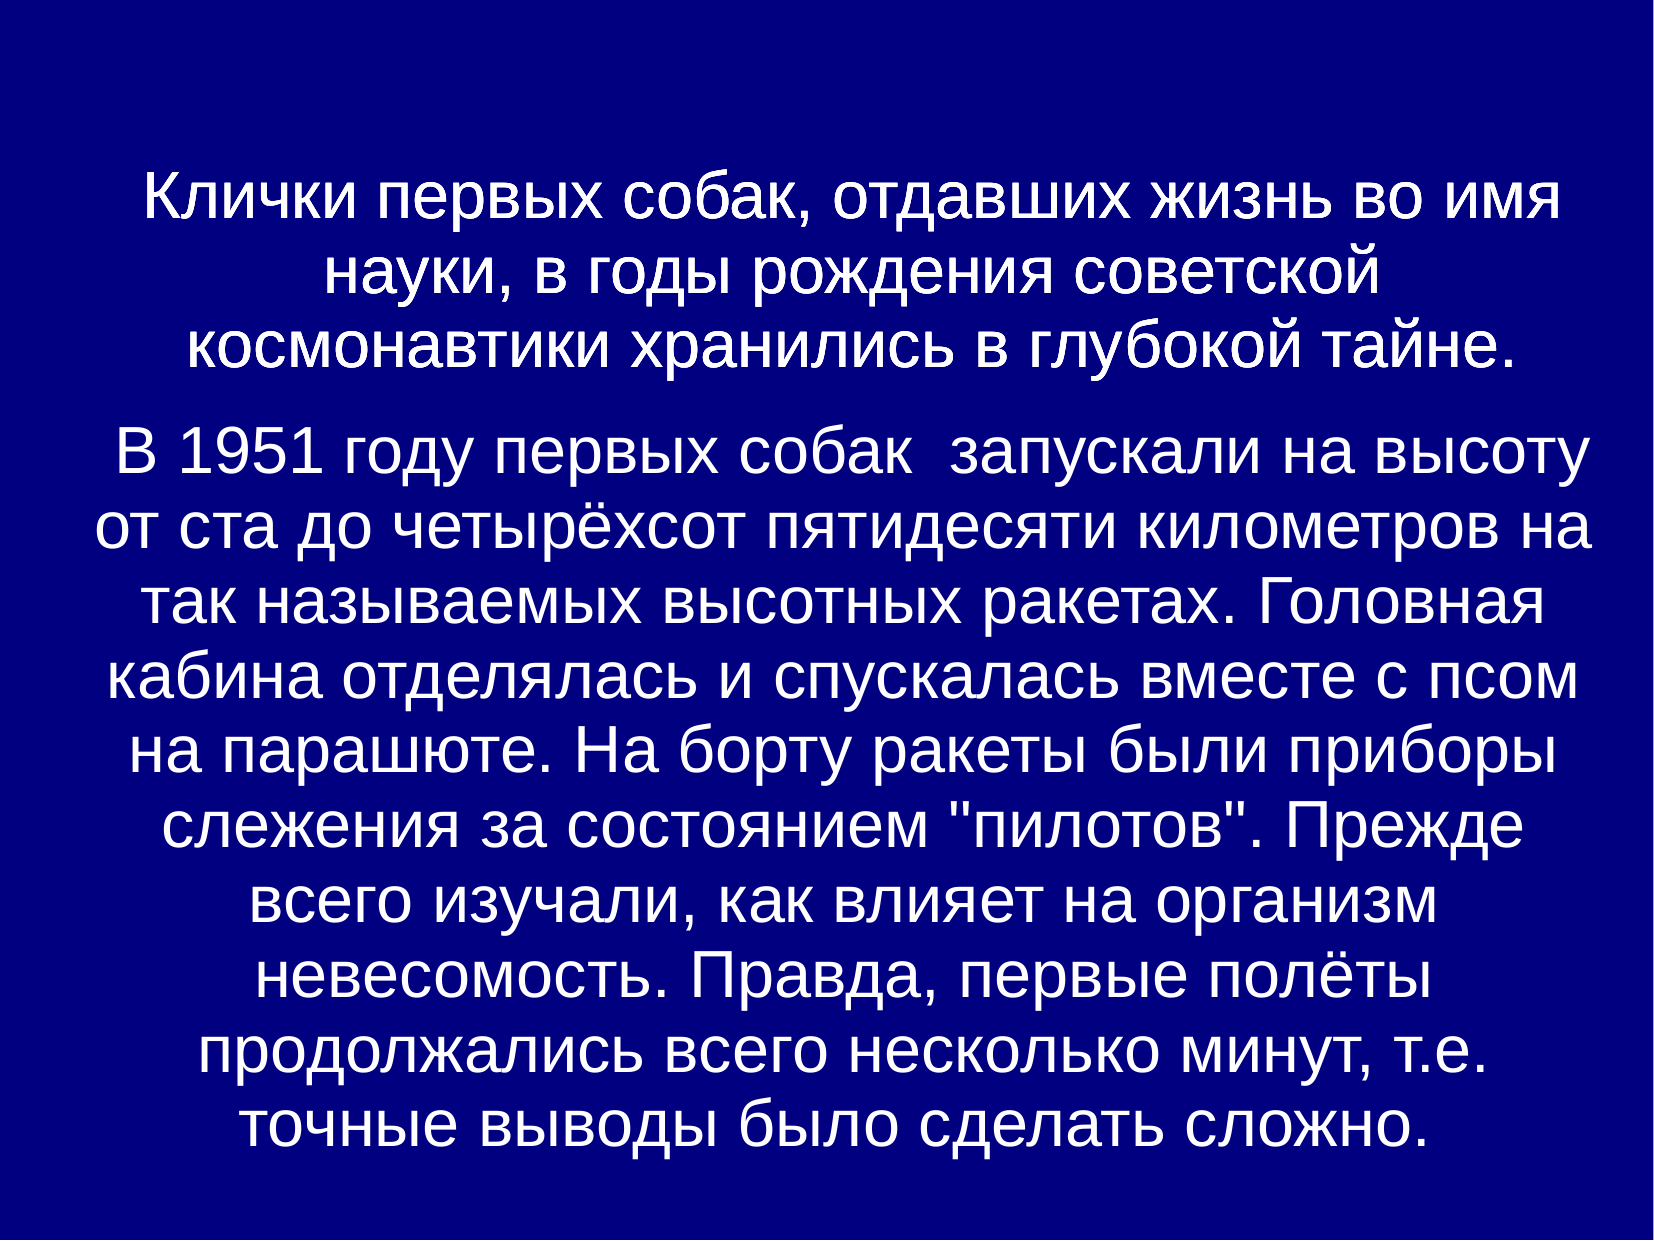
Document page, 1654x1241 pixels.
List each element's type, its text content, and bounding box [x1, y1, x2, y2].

text_box Клички первых собак, отдавших жизнь во имя науки, в годы рождения советской космонавтики хранились в глубокой тайне. [112, 0, 1595, 413]
text_box В 1951 году первых собак запускали на высоту от ста до четырёхсот пятидесяти километров на так называемых высотных ракетах. Головная кабина отделялась и спускалась вместе с псом на парашюте. На борту ракеты были приборы слежения за состоянием "пилотов". Прежде всего изучали, как влияет на организм невесомость. Правда, первые полёты продолжались всего несколько минут, т.е. точные выводы было сделать сложно. [88, 413, 1601, 1162]
